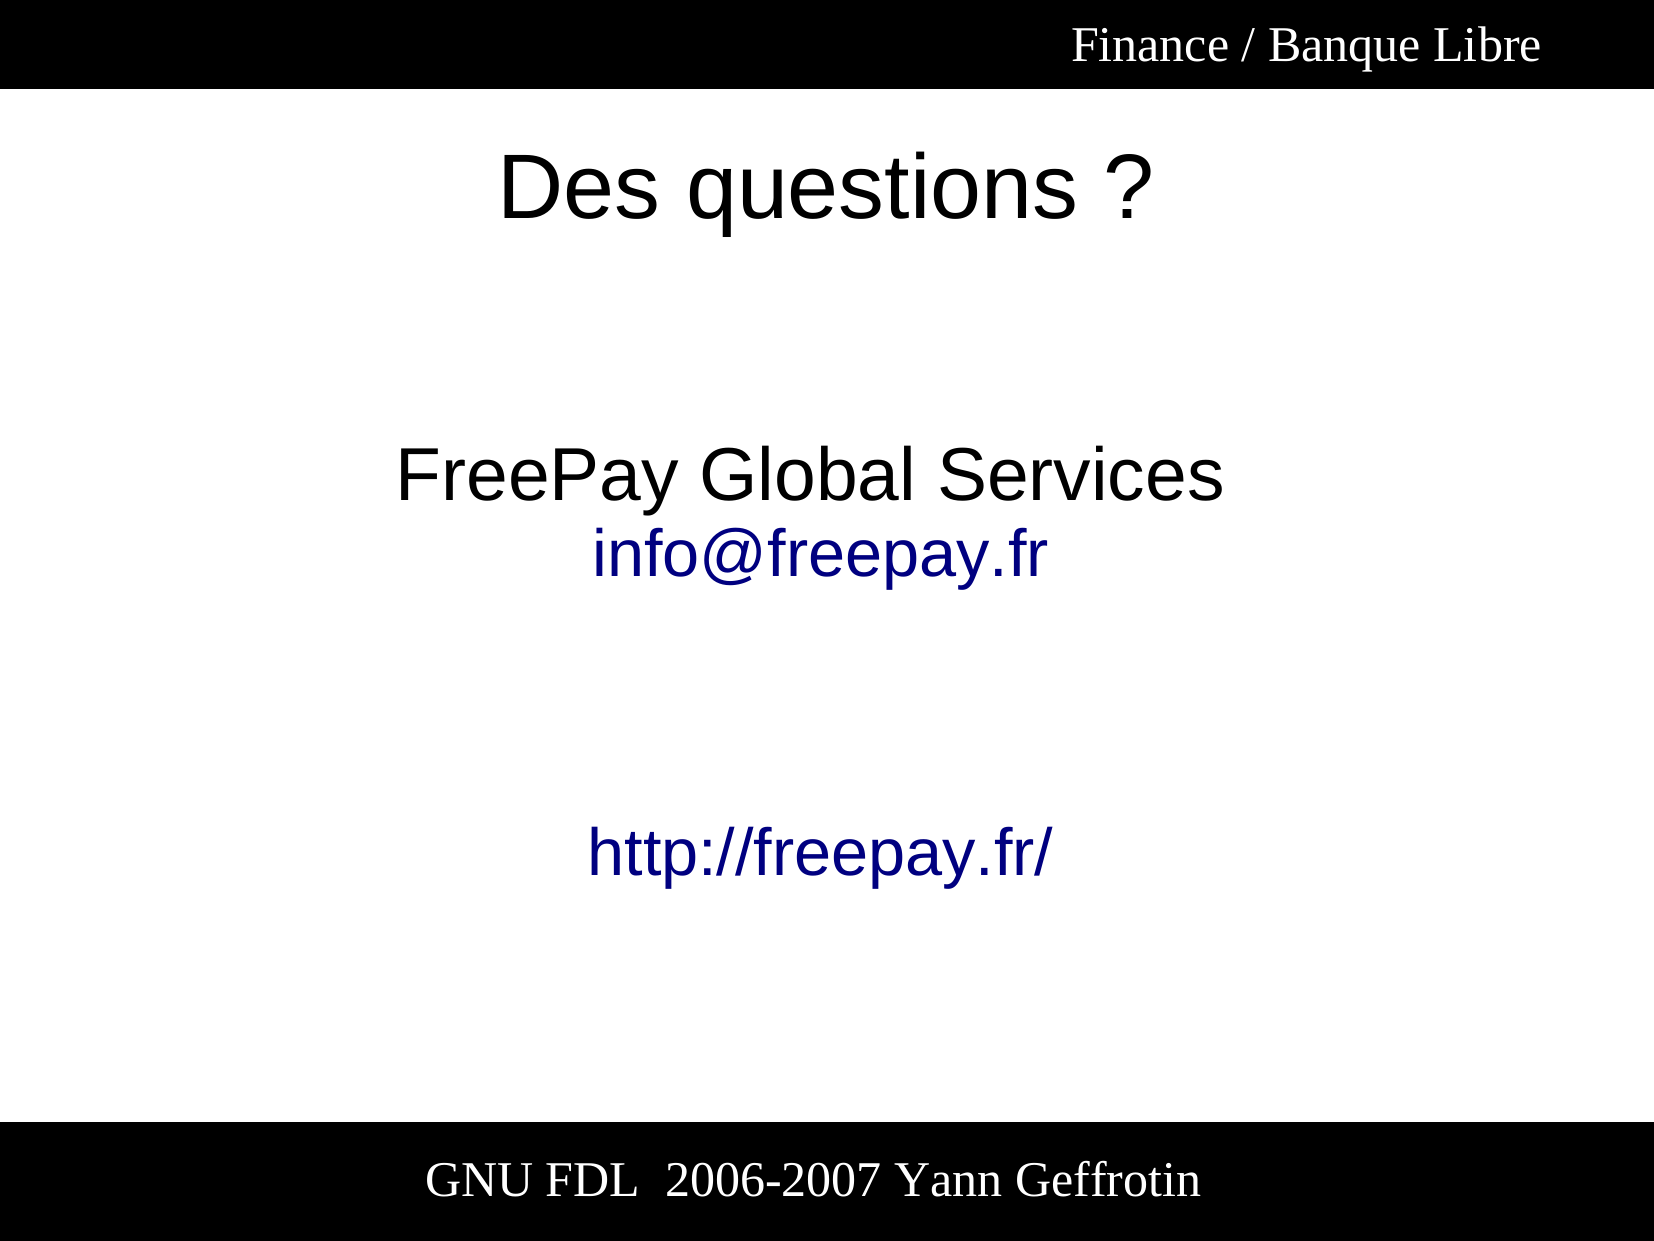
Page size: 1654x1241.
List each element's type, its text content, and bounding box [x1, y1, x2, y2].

title Des questions ? [82, 118, 1571, 257]
subtitle FreePay Global Services info@freepay.fr http://freepay.fr/ [76, 259, 1565, 1063]
